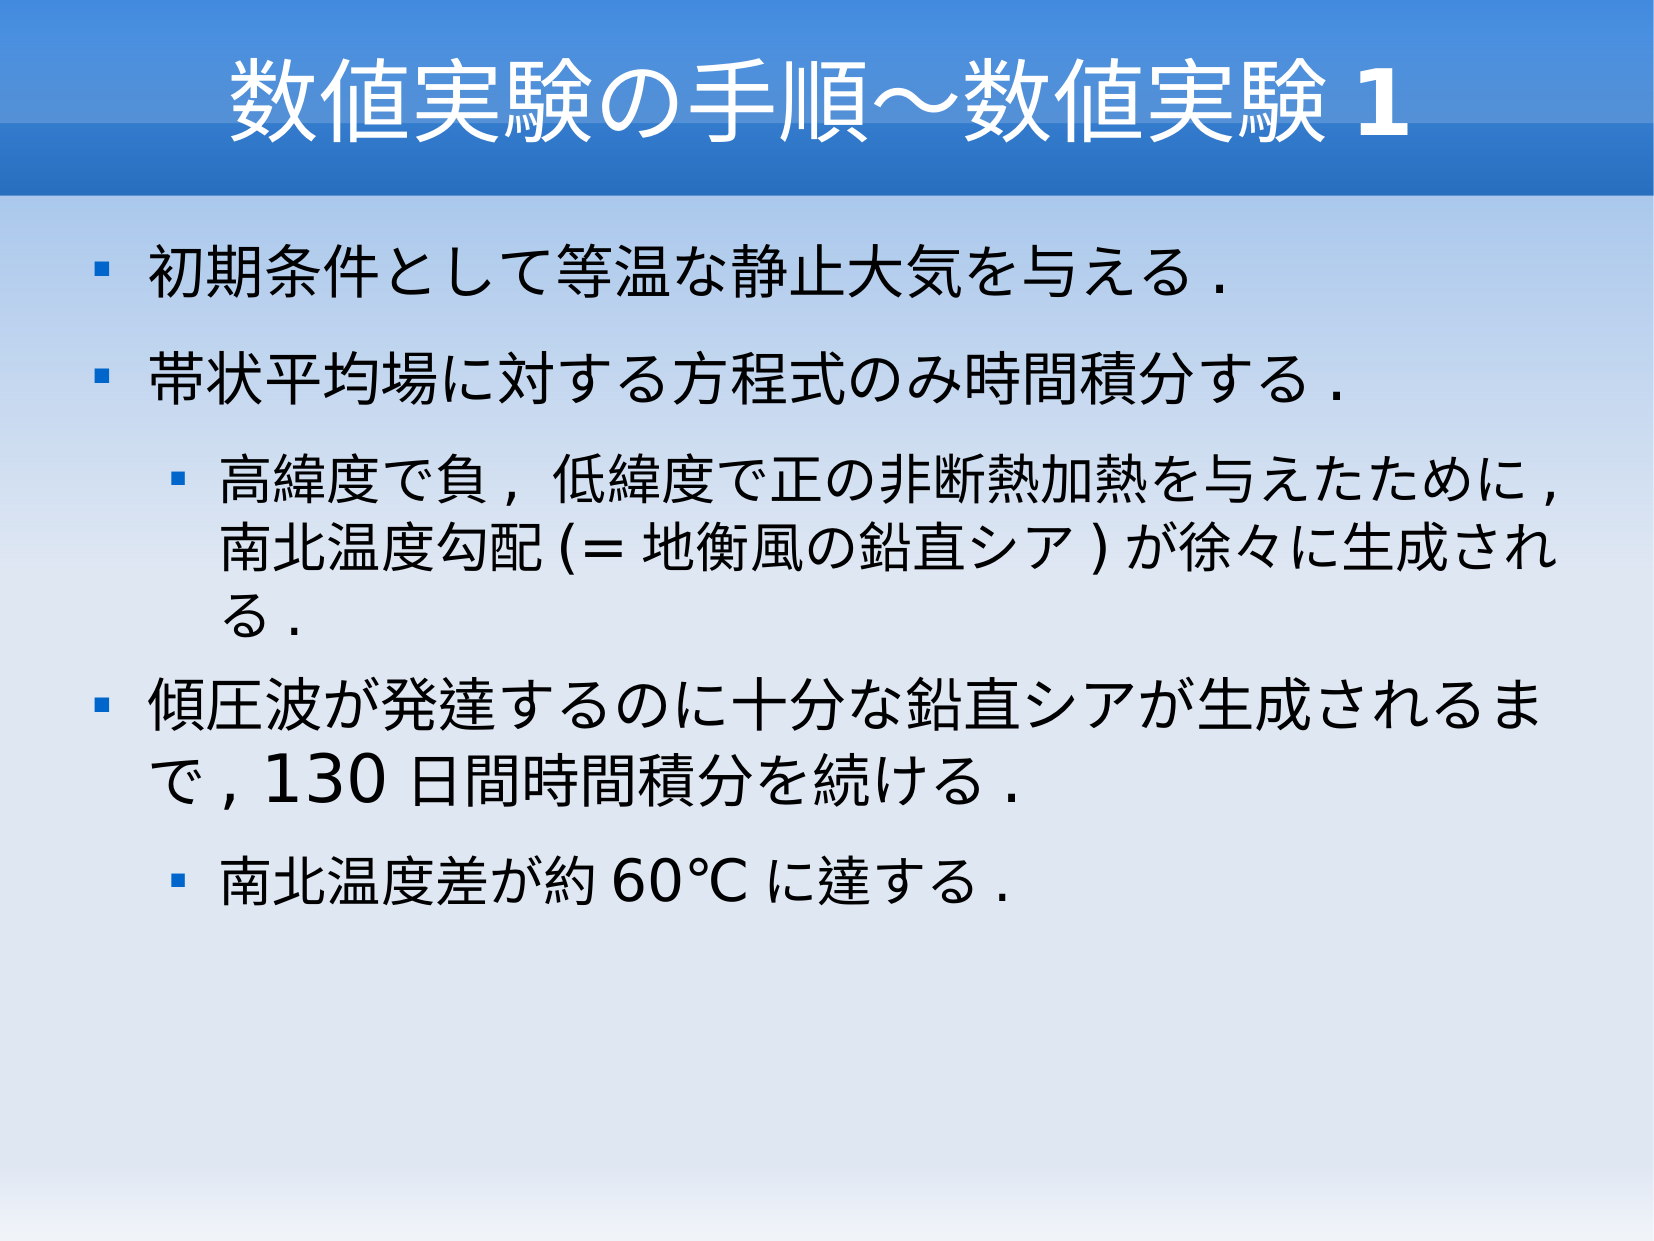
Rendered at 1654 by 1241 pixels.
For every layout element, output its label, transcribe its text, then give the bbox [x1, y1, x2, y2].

title 数値実験の手順〜数値実験1 [76, 0, 1565, 208]
picture [0, 0, 1654, 1241]
list 初期条件として等温な静止大気を与える. 帯状平均場に対する方程式のみ時間積分する. 高緯度で負, 低緯度で正の非断熱加熱を与えたために, 南北温度勾配(=地衡風の鉛直シア)が徐々に生成される. 傾圧波が発達するのに十分な鉛直シアが生成されるまで, 130日間時間積分を続ける. 南北温度差が約60℃に達する. [76, 231, 1565, 1196]
